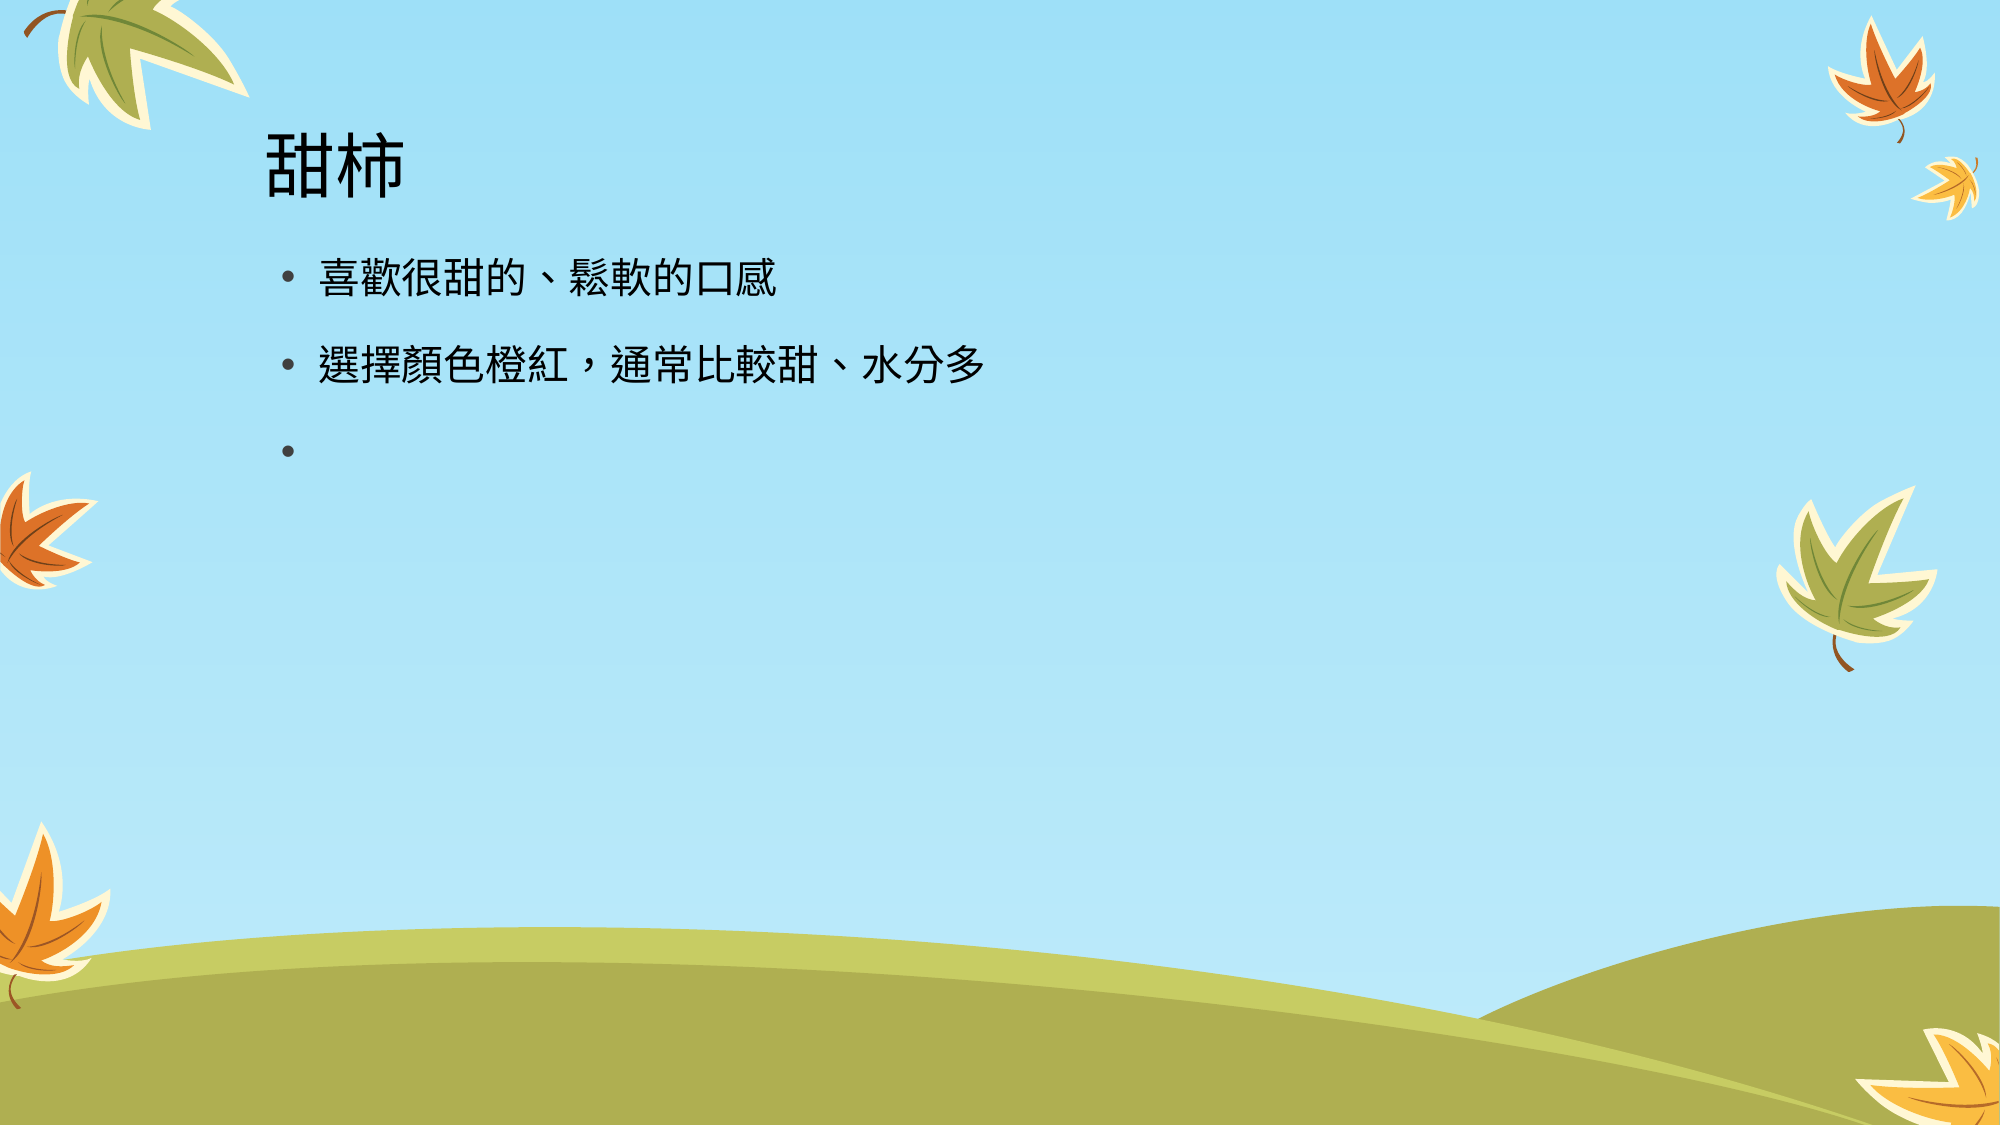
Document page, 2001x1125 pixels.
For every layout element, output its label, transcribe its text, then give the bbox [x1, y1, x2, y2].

list 喜歡很甜的、鬆軟的口感 選擇顏色橙紅，通常比較甜、水分多 [250, 243, 1750, 926]
title 甜柿 [249, 12, 1749, 216]
